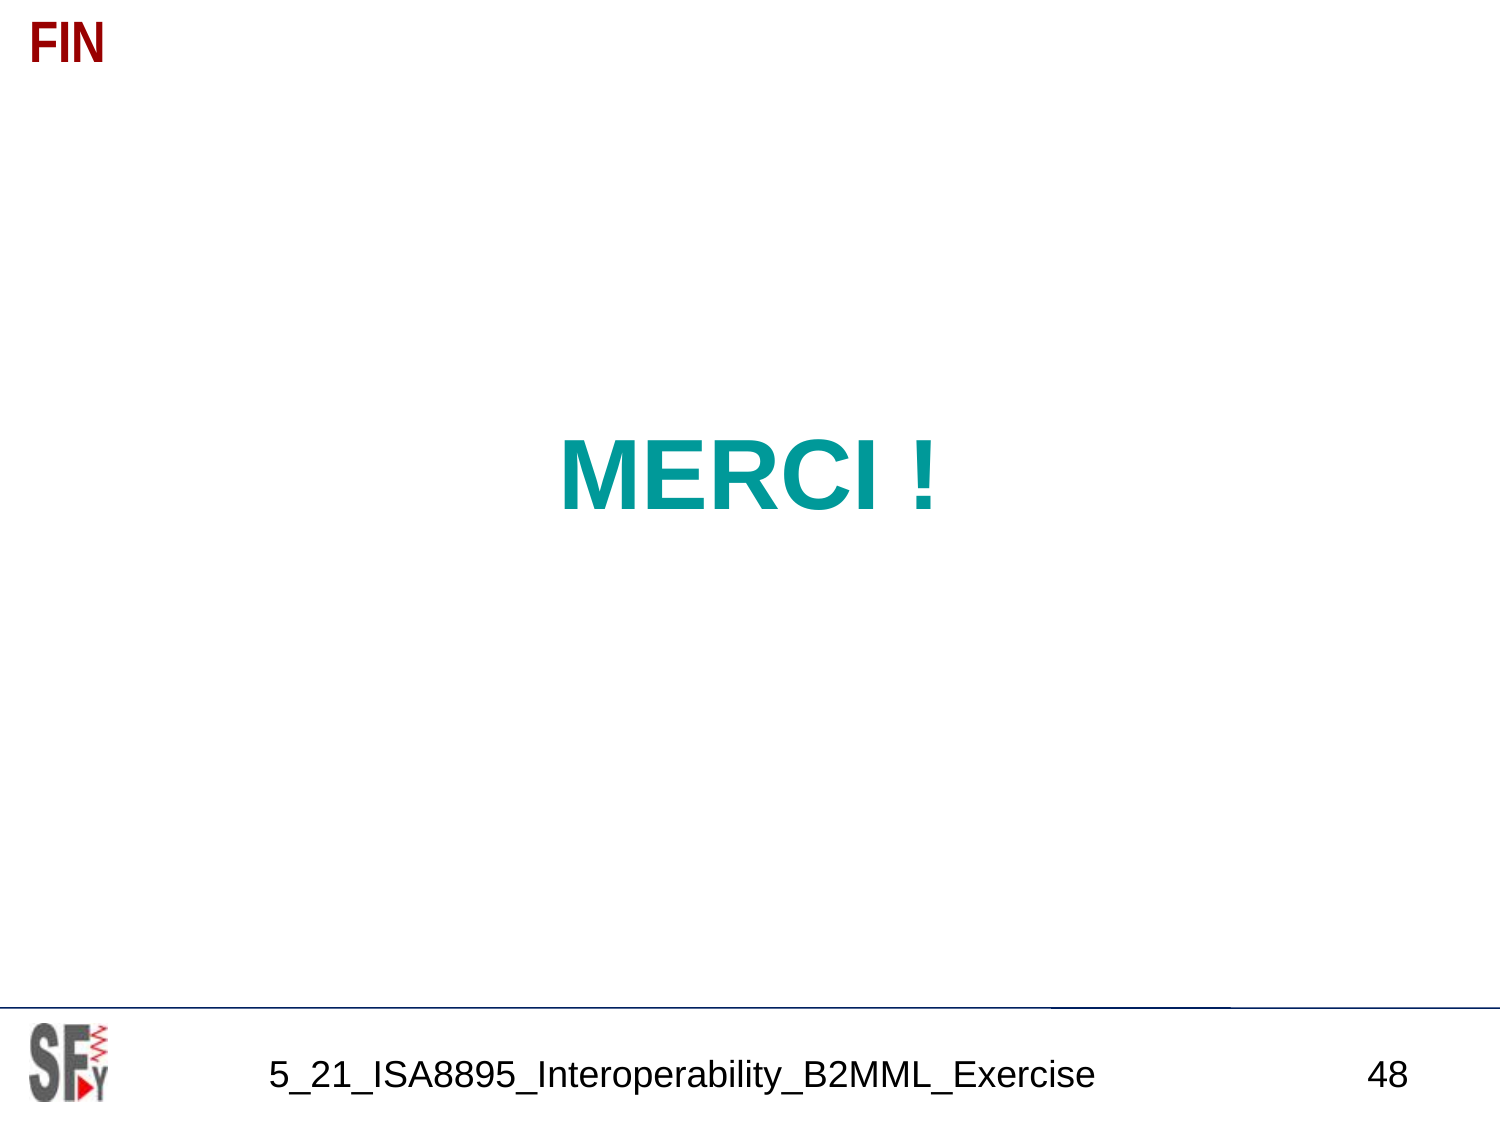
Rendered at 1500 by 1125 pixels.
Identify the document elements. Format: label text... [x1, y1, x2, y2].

footer 5_21_ISA8895_Interoperability_B2MML_Exercise [253, 1034, 1336, 1103]
title FIN [29, 12, 1471, 201]
picture [29, 1023, 108, 1102]
list MERCI ! [29, 409, 1471, 752]
slide_number <numéro> [1352, 1034, 1490, 1103]
